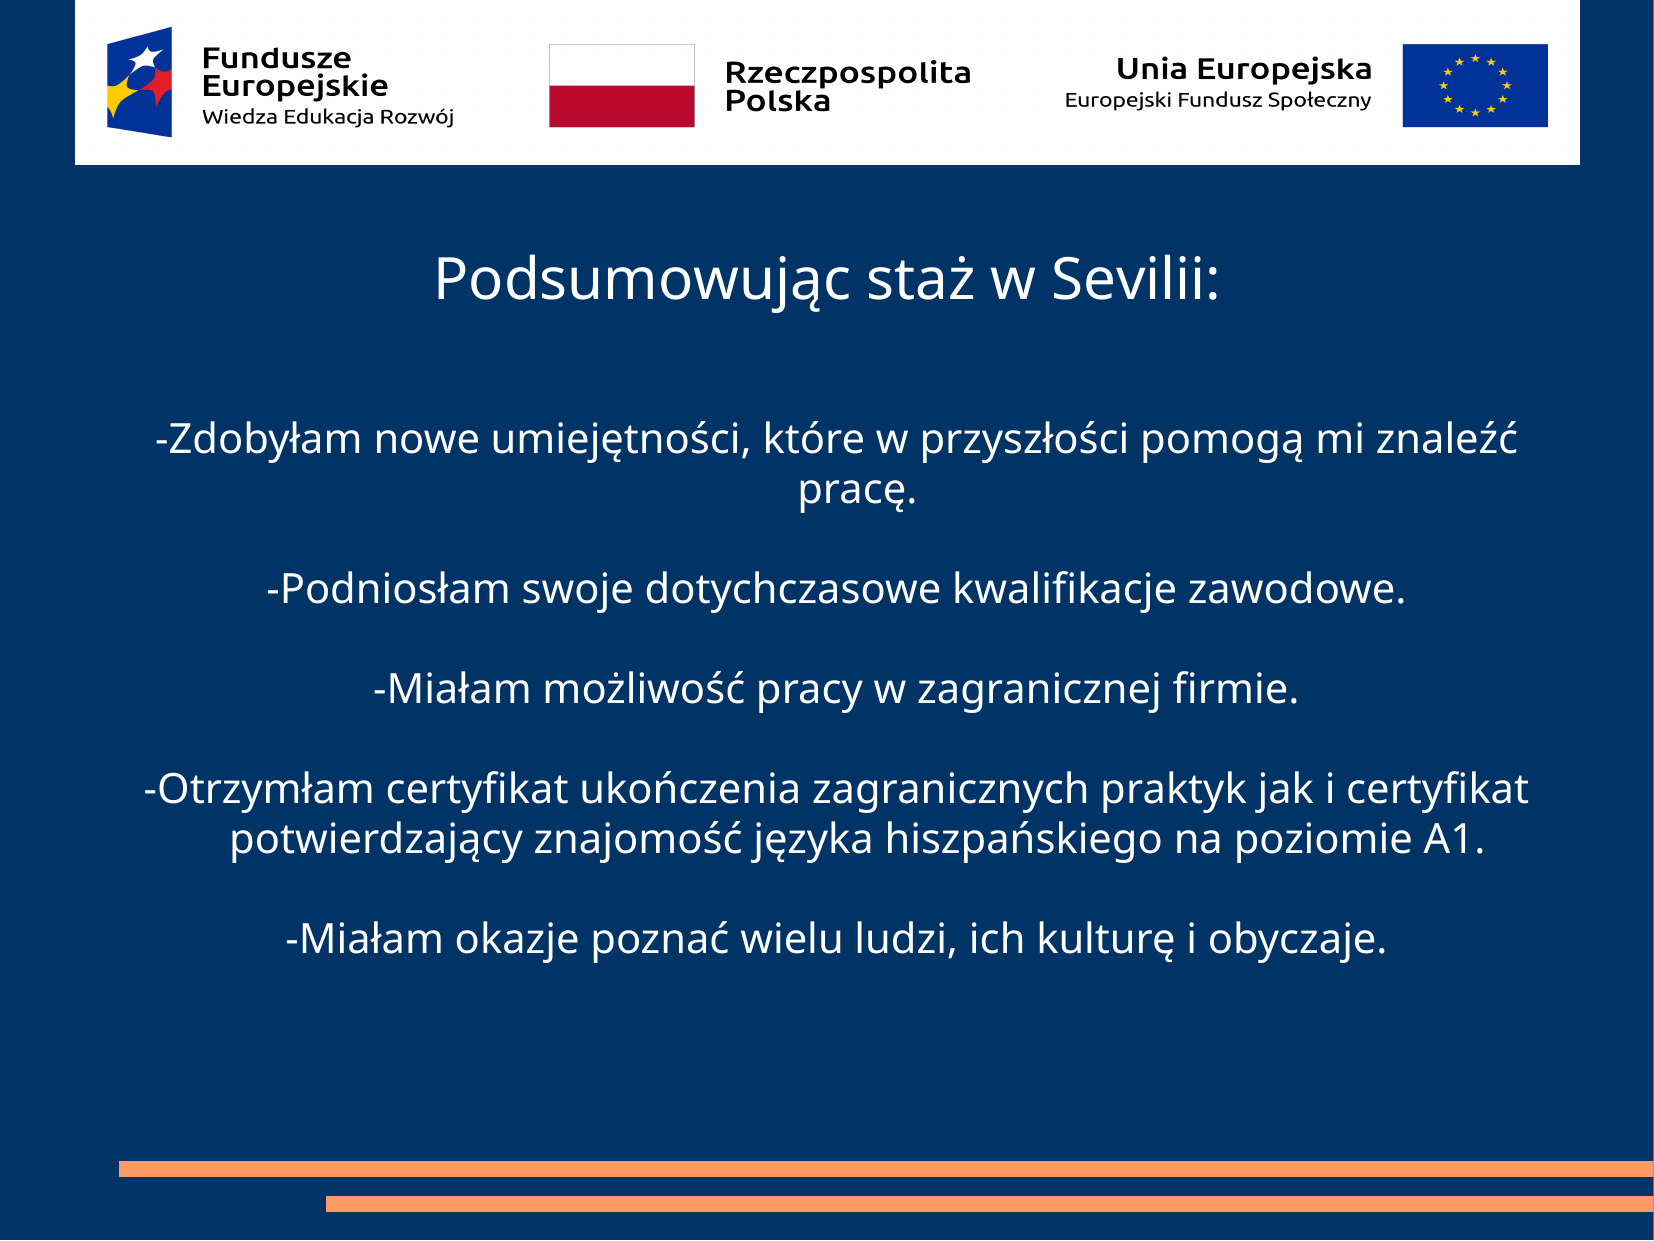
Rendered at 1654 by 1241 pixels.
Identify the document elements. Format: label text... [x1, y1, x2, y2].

subtitle Podsumowując staż w Sevilii: -Zdobyłam nowe umiejętności, które w przyszłości pomogą mi znaleźć pracę. -Podniosłam swoje dotychczasowe kwalifikacje zawodowe. -Miałam możliwość pracy w zagranicznej firmie. -Otrzymłam certyfikat ukończenia zagranicznych praktyk jak i certyfikat potwierdzający znajomość języka hiszpańskiego na poziomie A1. -Miałam okazje poznać wielu ludzi, ich kulturę i obyczaje. [121, 165, 1534, 1132]
picture [75, 0, 1580, 165]
